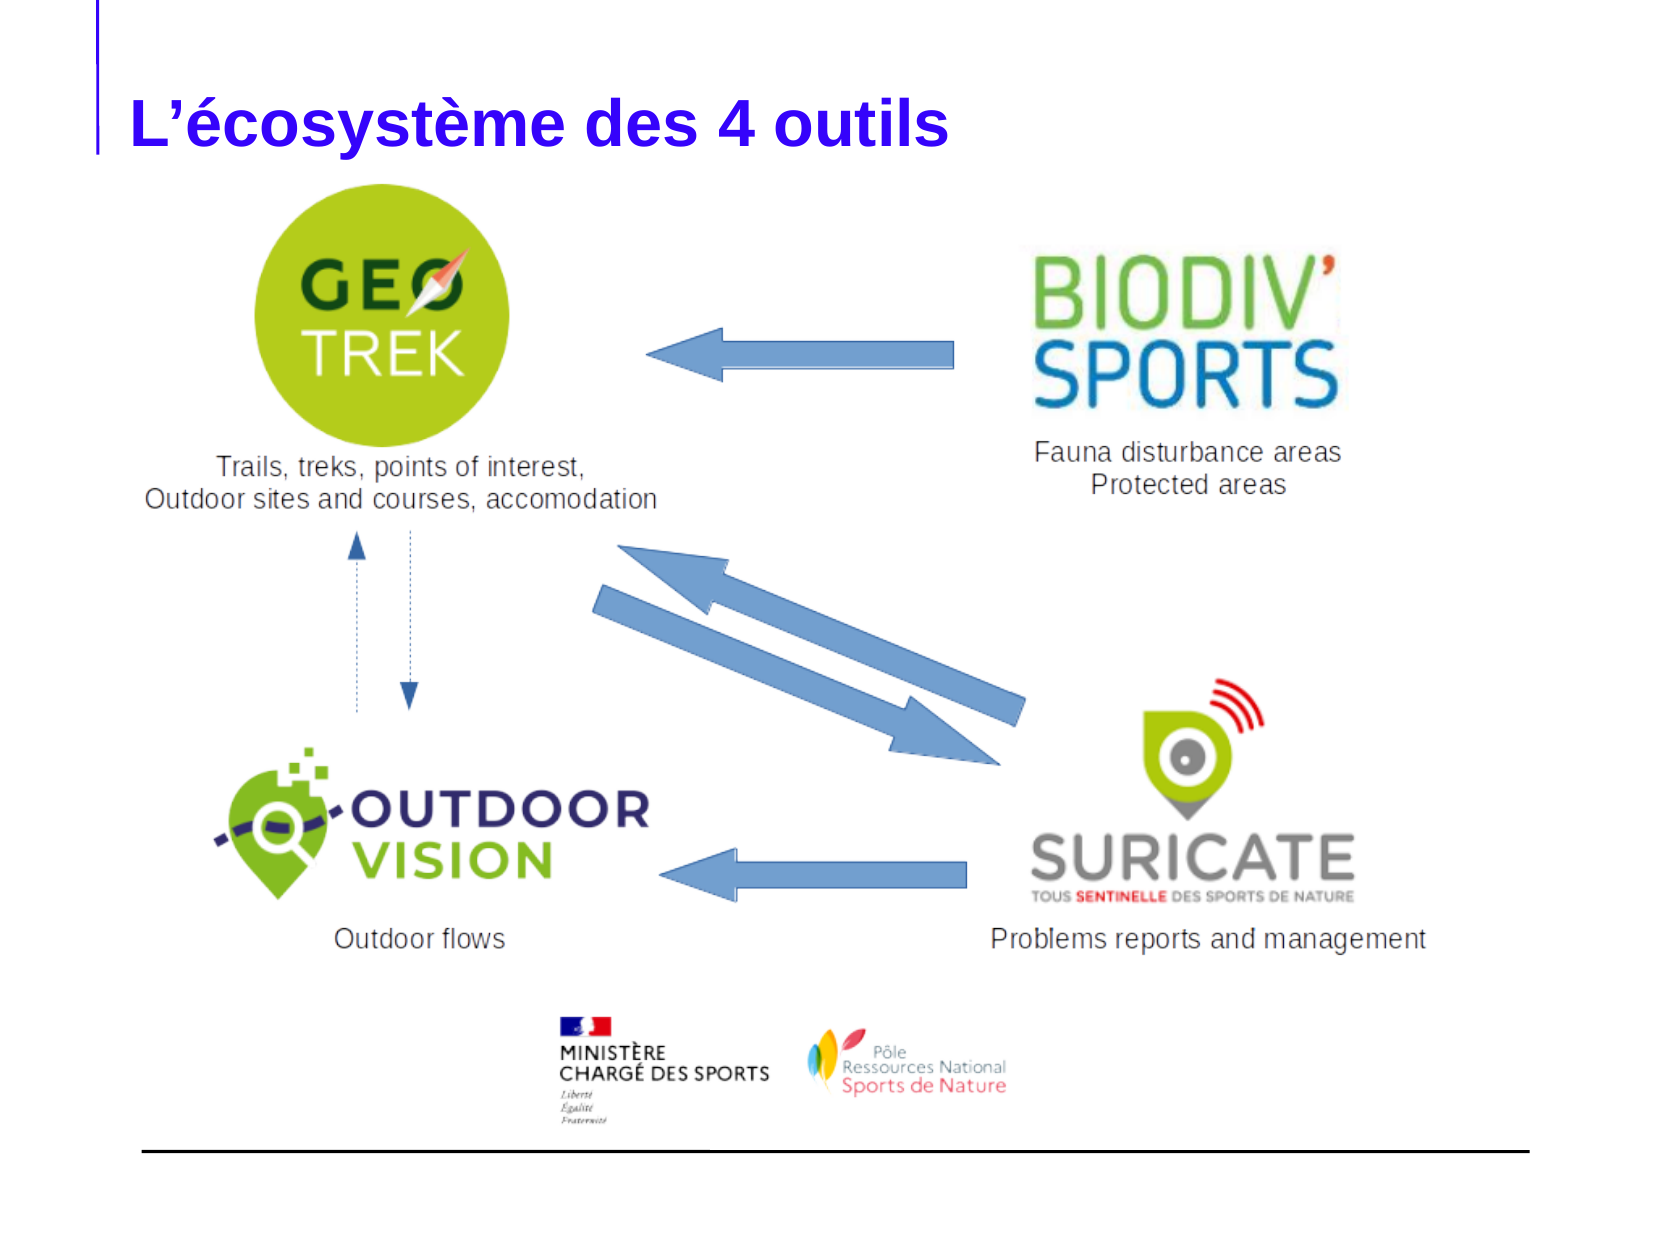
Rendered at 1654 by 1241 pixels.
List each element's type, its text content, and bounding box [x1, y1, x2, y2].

picture [118, 163, 1447, 1136]
title L’écosystème des 4 outils [129, 11, 1619, 160]
